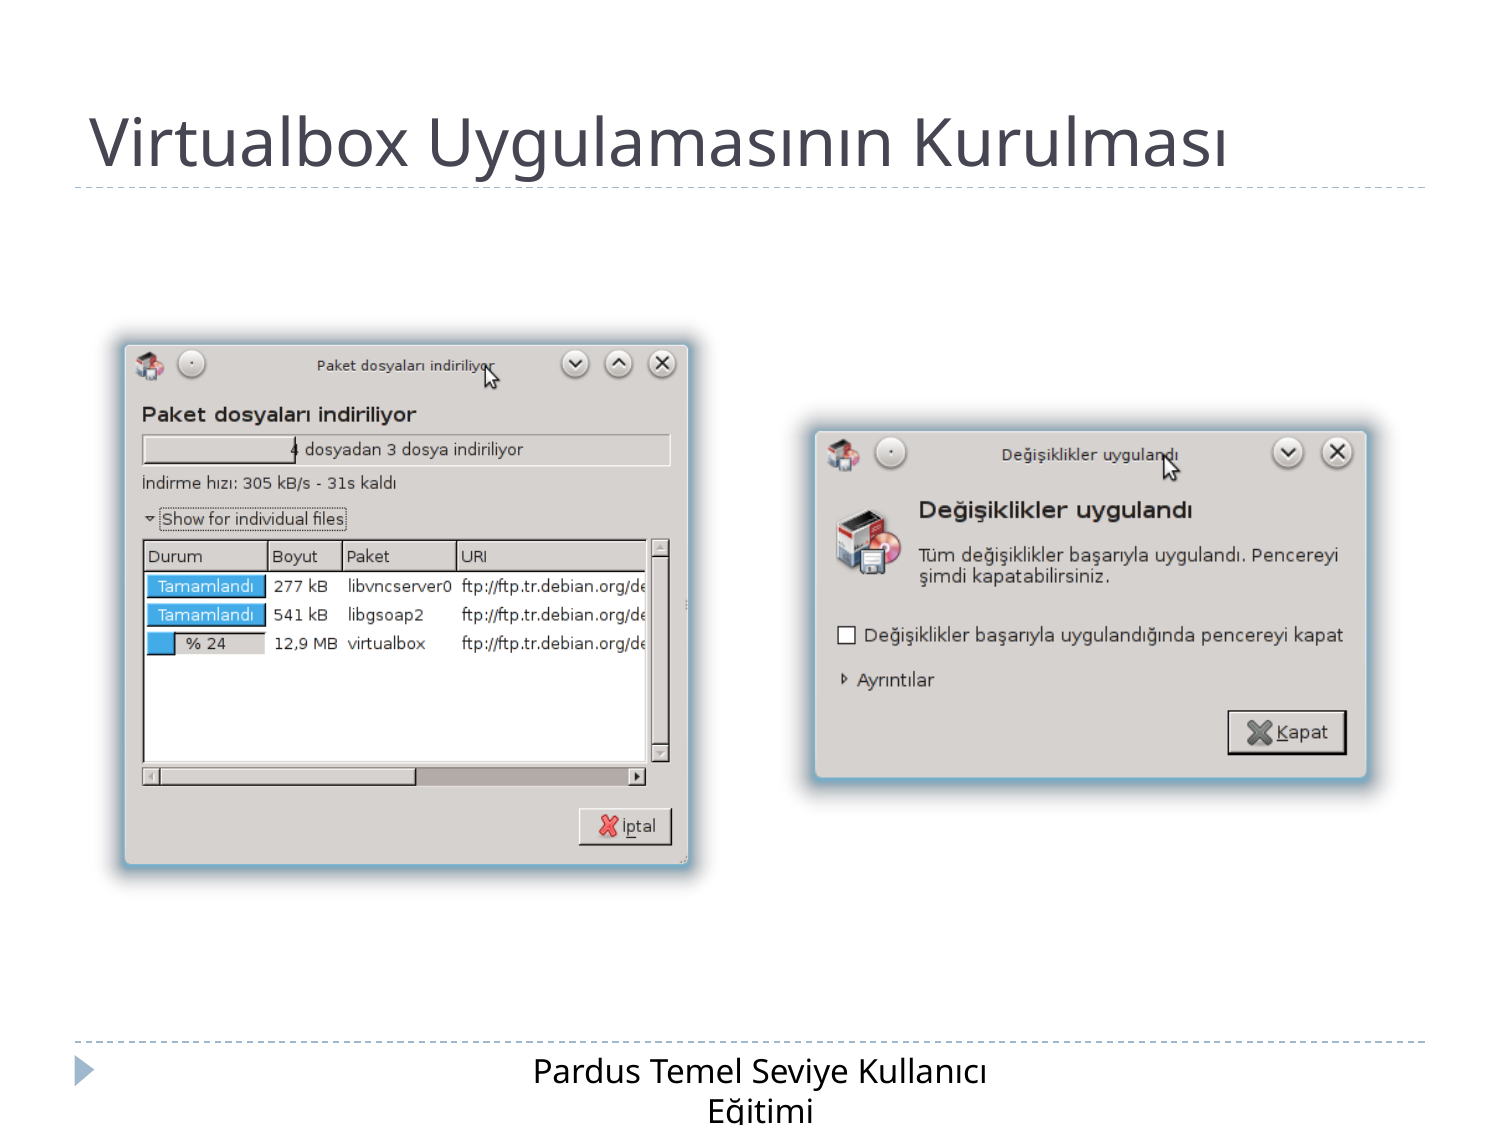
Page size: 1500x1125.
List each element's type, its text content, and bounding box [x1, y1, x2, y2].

picture [75, 295, 738, 915]
title Virtualbox Uygulamasının Kurulması [75, 37, 1425, 188]
picture [759, 375, 1423, 834]
